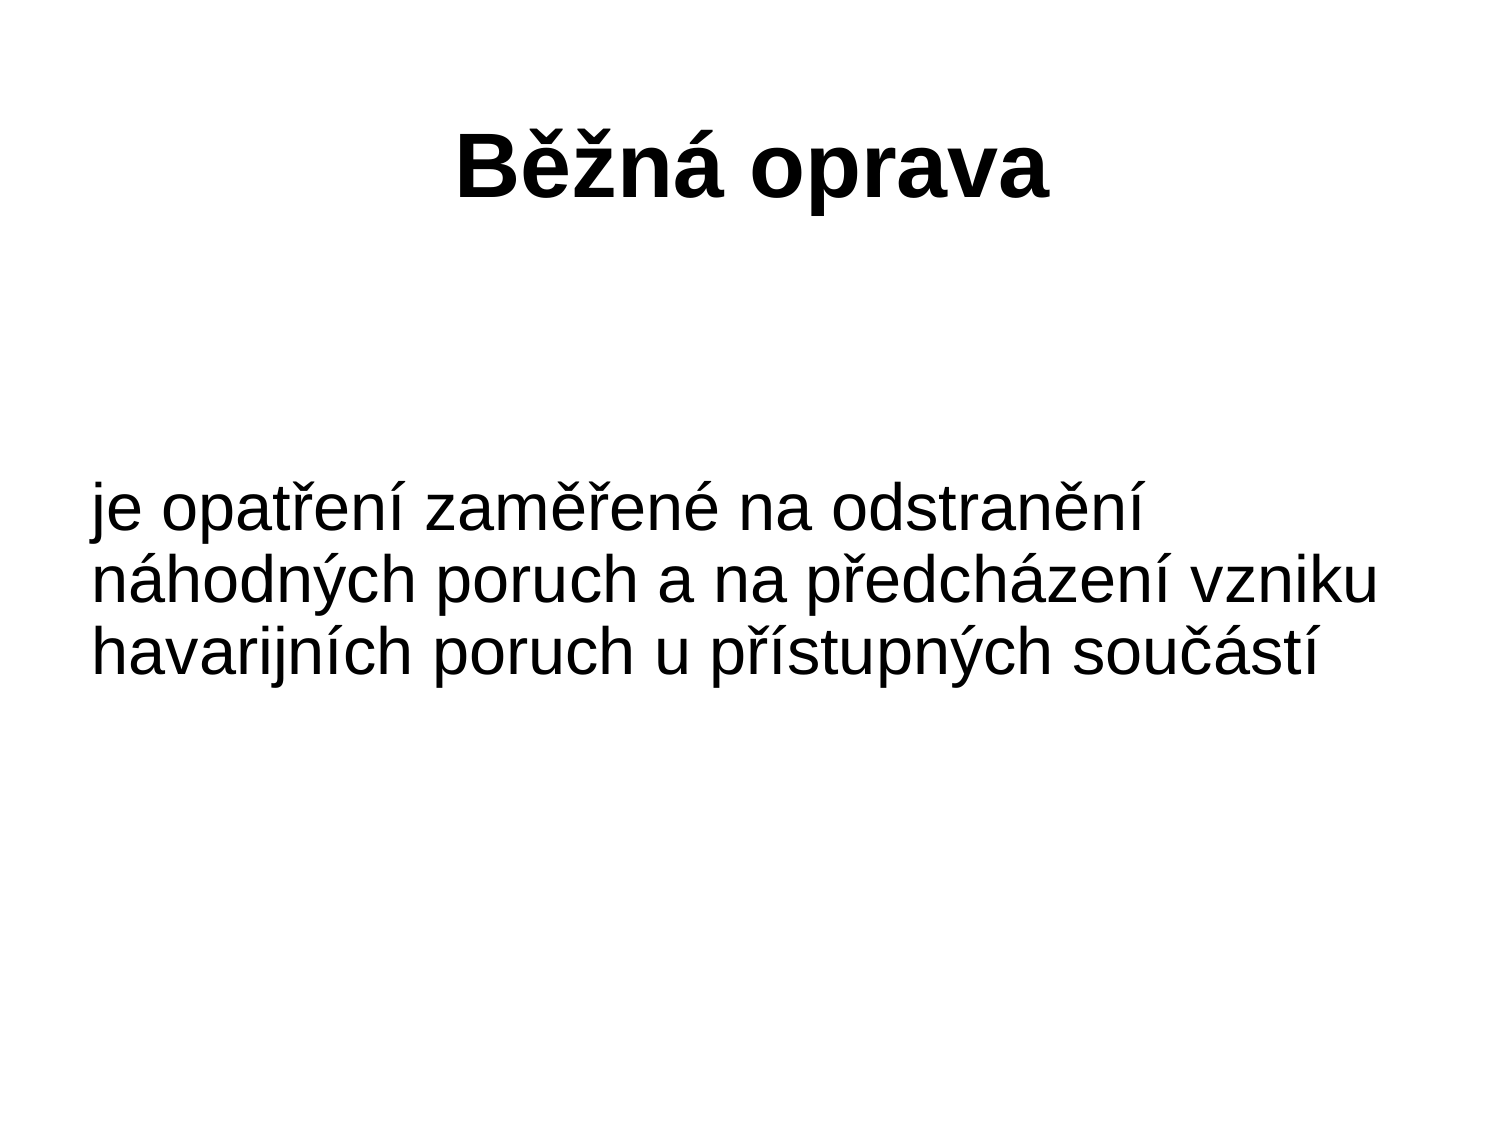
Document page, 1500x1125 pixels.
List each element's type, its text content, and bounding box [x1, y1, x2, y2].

title Běžná oprava [77, 67, 1428, 255]
text_box je opatření zaměřené na odstranění náhodných poruch a na předcházení vzniku havarijních poruch u přístupných součástí [76, 385, 1424, 769]
